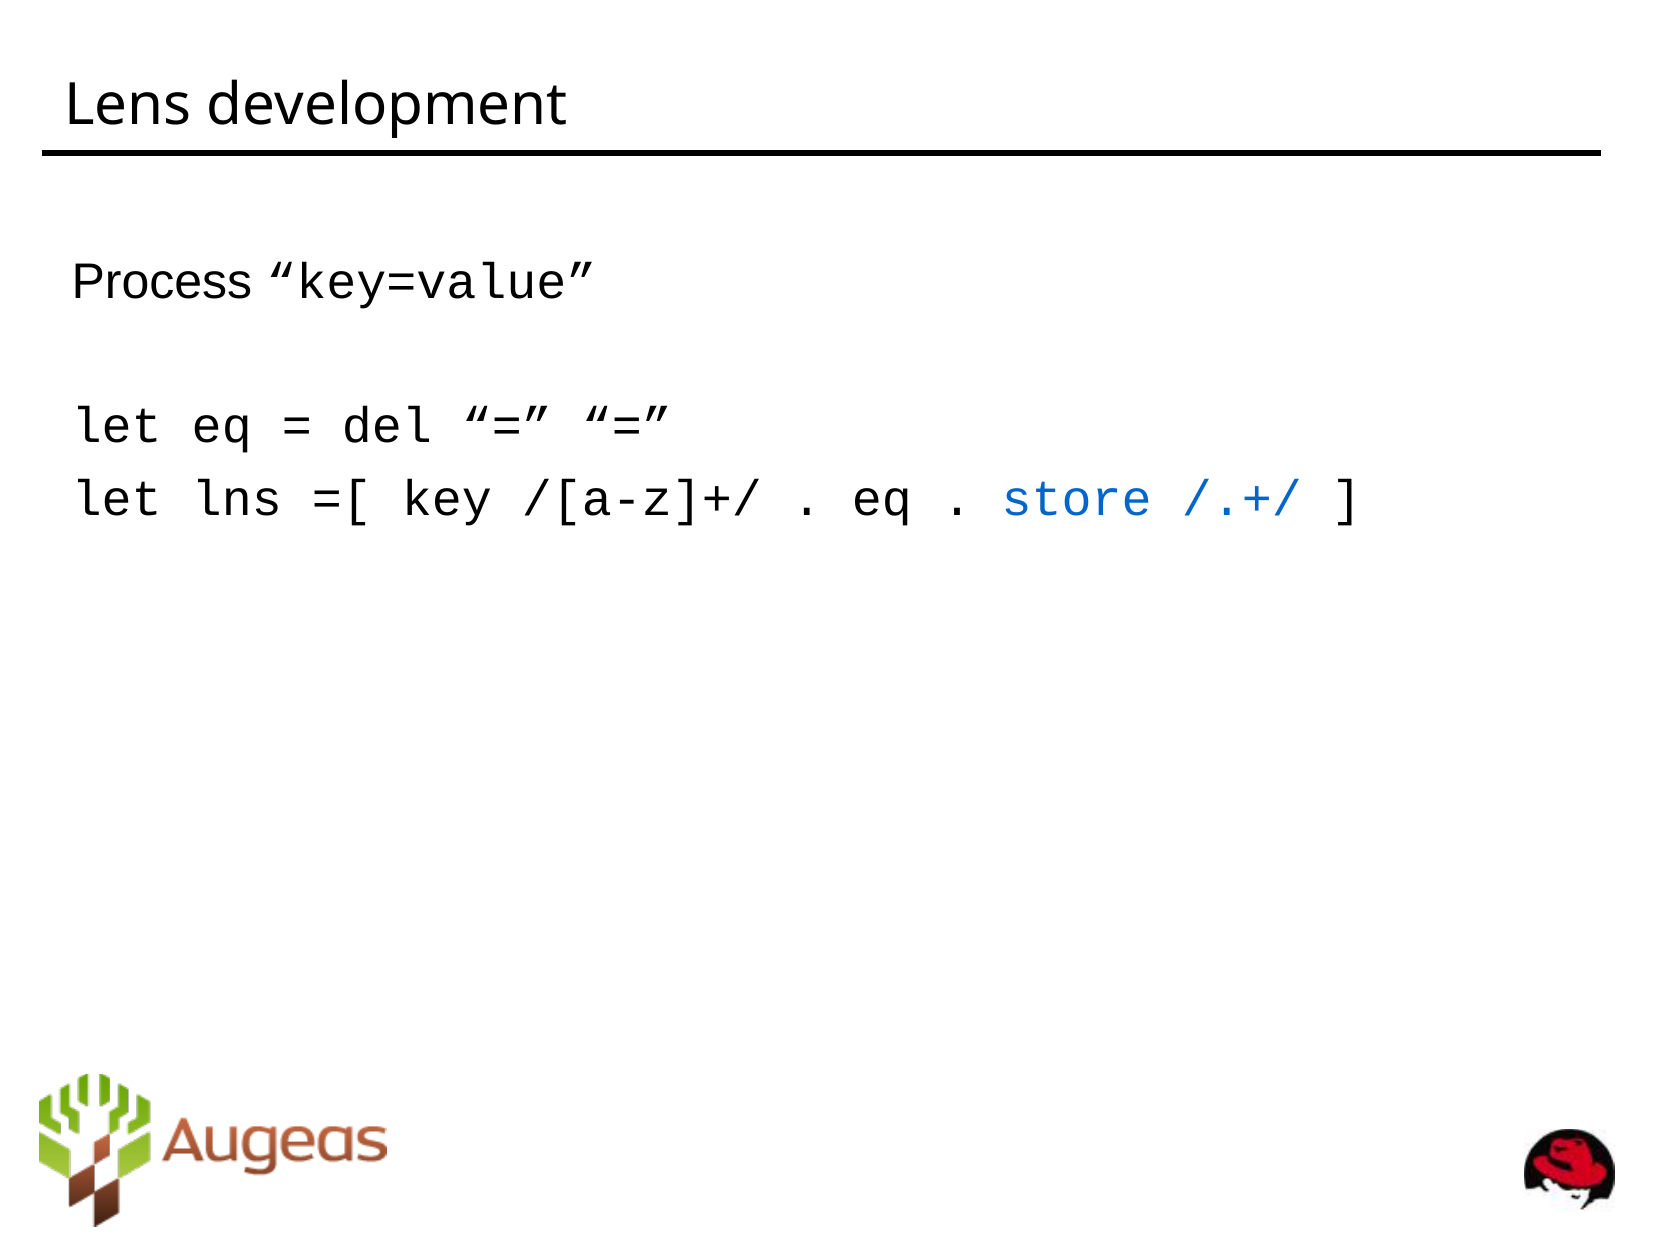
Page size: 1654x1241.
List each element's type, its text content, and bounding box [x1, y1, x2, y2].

list Process “key=value” let eq = del “=” “=” let lns =[ key /[a-z]+/ . eq . store /.+/ ] [71, 180, 1495, 1089]
picture [39, 1074, 387, 1227]
picture [1524, 1129, 1615, 1220]
title Lens development [64, 42, 1496, 161]
